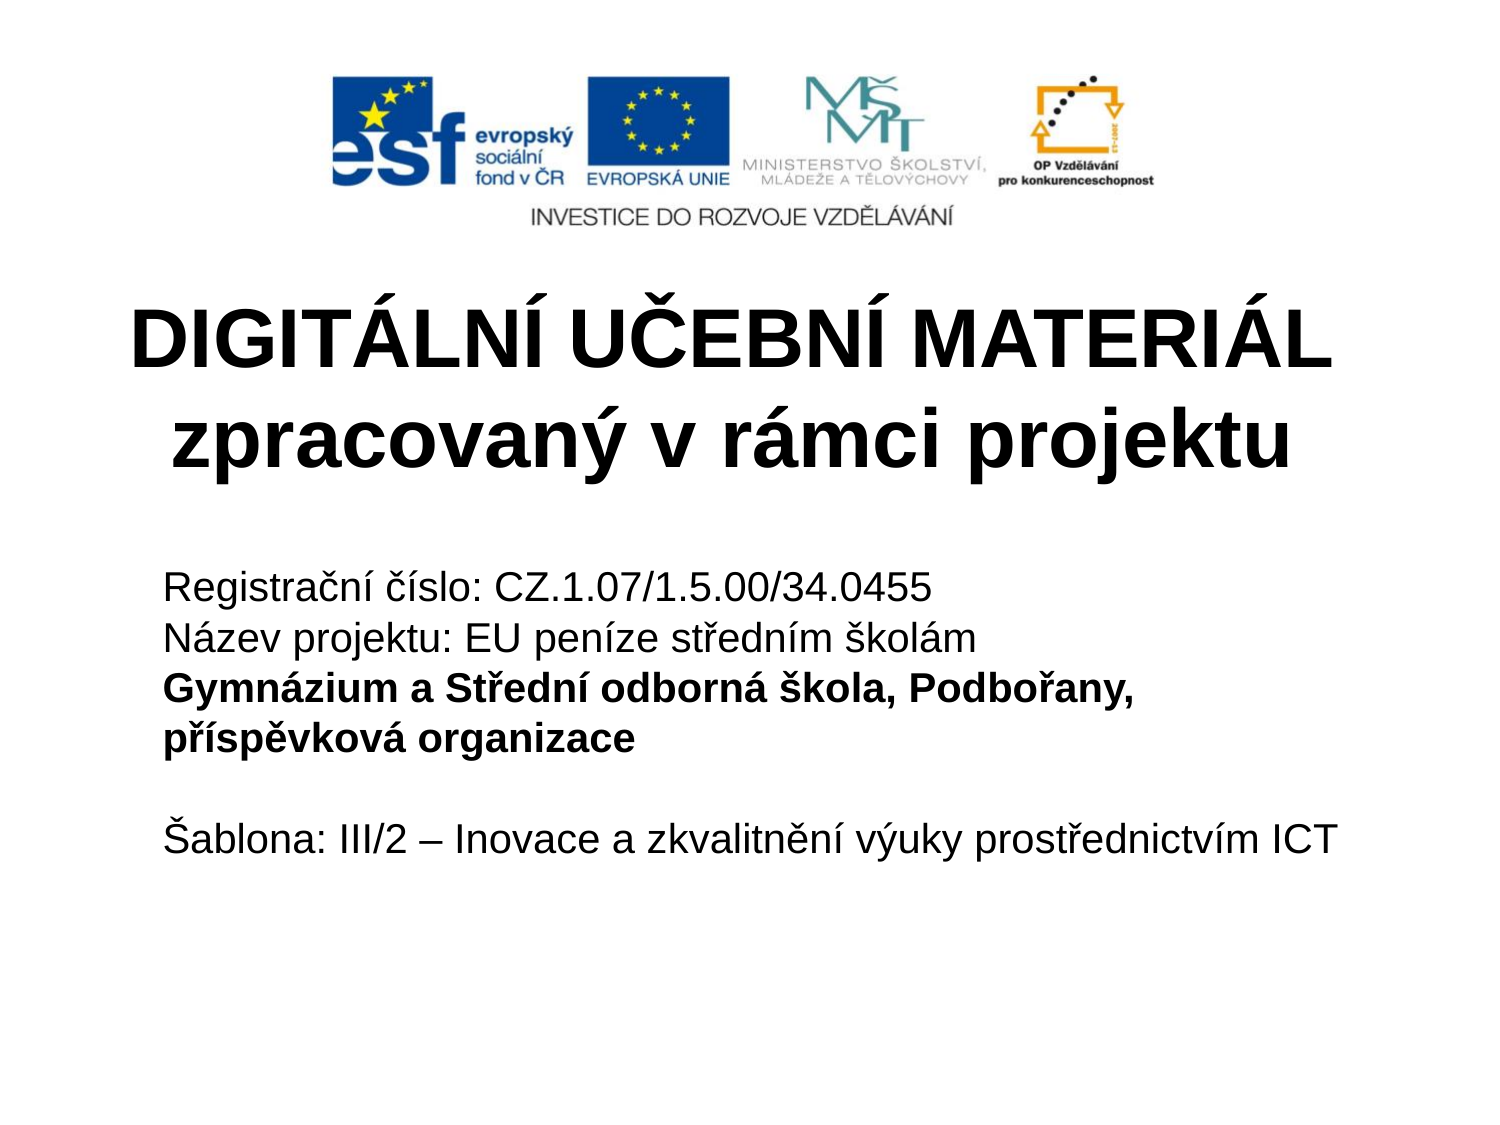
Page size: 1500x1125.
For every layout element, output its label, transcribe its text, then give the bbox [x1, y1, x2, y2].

title DIGITÁLNÍ UČEBNÍ MATERIÁL zpracovaný v rámci projektu [76, 276, 1388, 492]
text_box Registrační číslo: CZ.1.07/1.5.00/34.0455 Název projektu: EU peníze středním školám Gymnázium a Střední odborná škola, Podbořany, příspěvková organizace Šablona: III/2 – Inovace a zkvalitnění výuky prostřednictvím ICT [147, 562, 1376, 1024]
picture [289, 42, 1210, 253]
